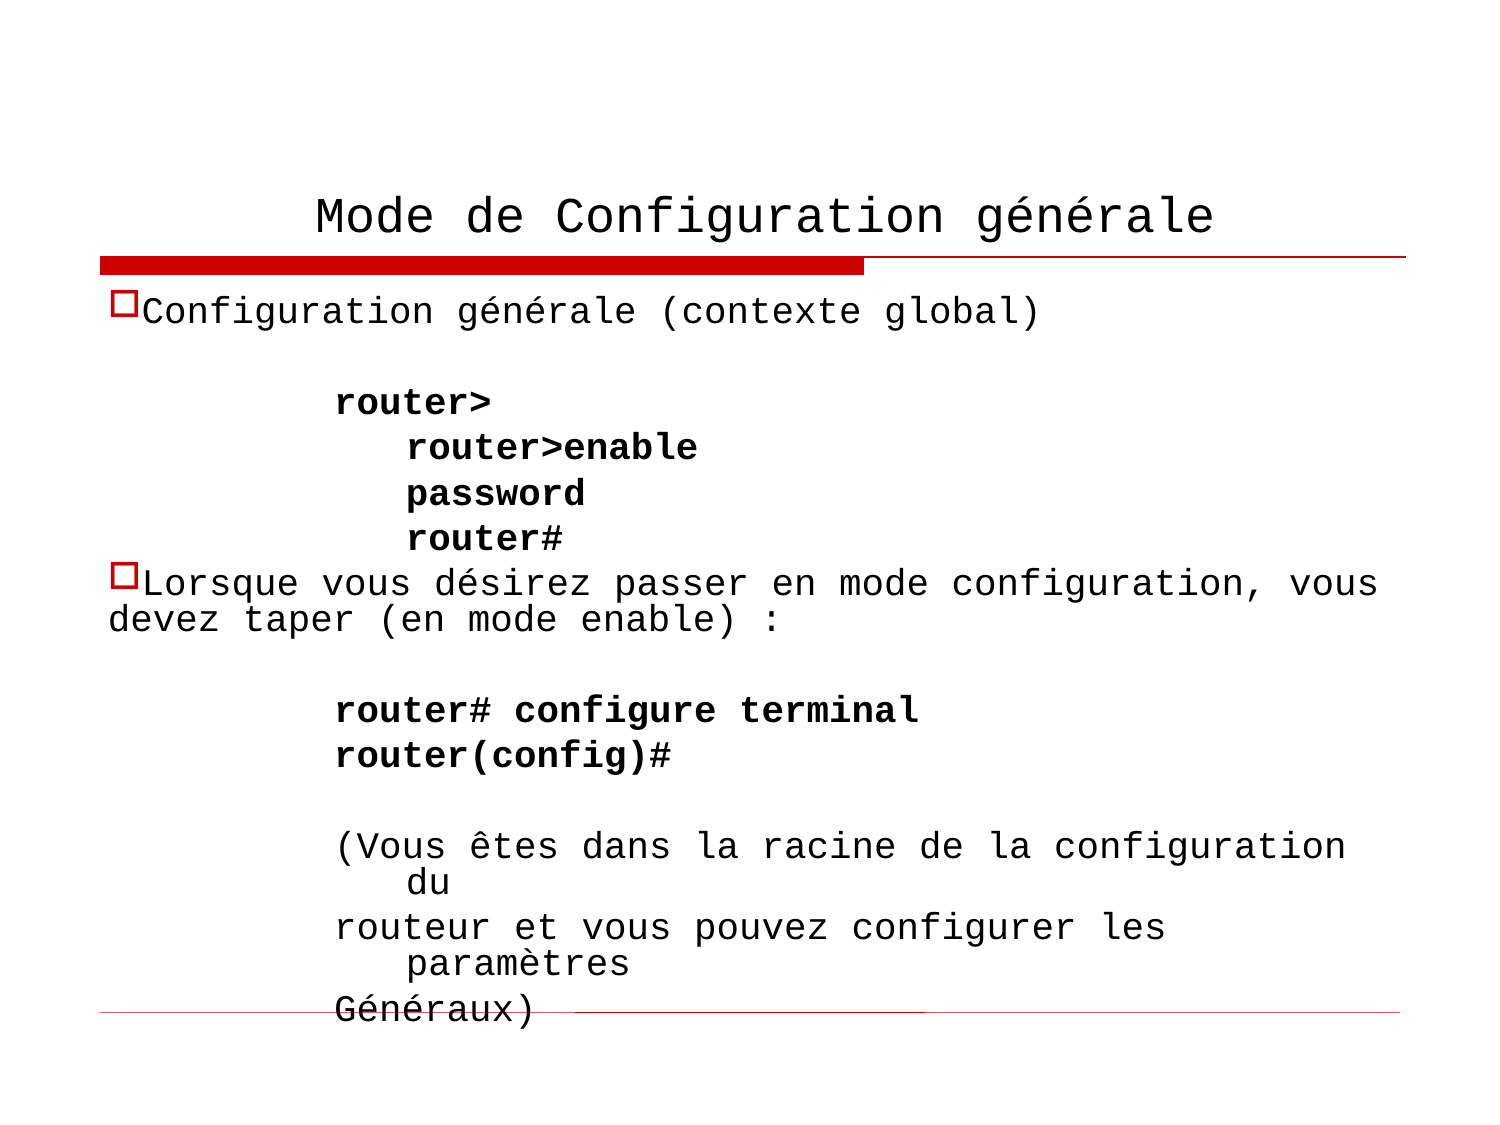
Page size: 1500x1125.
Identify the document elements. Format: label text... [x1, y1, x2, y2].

list Configuration générale (contexte global) router> router>enable password router# Lorsque vous désirez passer en mode configuration, vous devez taper (en mode enable) : router# configure terminal router(config)# (Vous êtes dans la racine de la configuration du routeur et vous pouvez configurer les paramètres Généraux) [92, 287, 1406, 988]
title Mode de Configuration générale [94, 50, 1407, 250]
